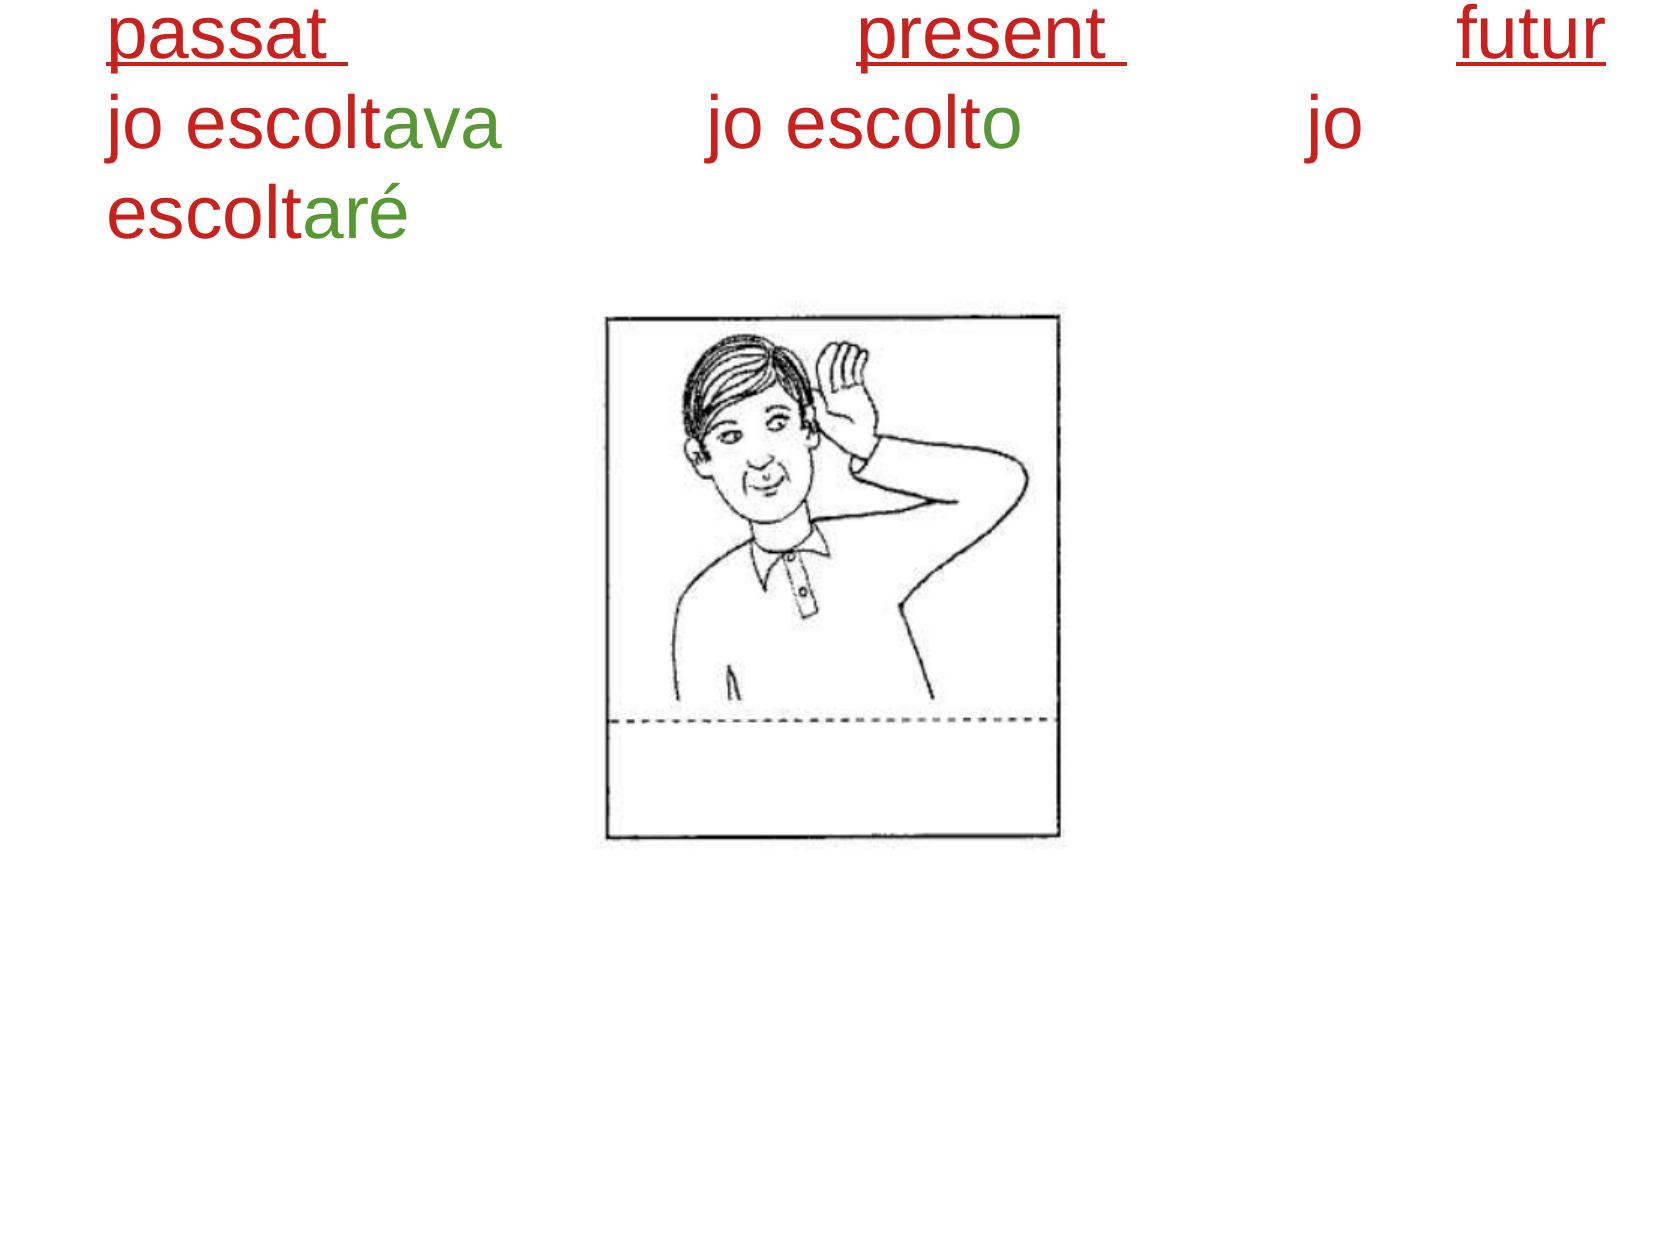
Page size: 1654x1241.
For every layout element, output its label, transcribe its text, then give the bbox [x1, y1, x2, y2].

picture [581, 291, 1094, 873]
text_box passat present futur jo escoltava jo escolto jo escoltaré [106, 0, 1654, 270]
